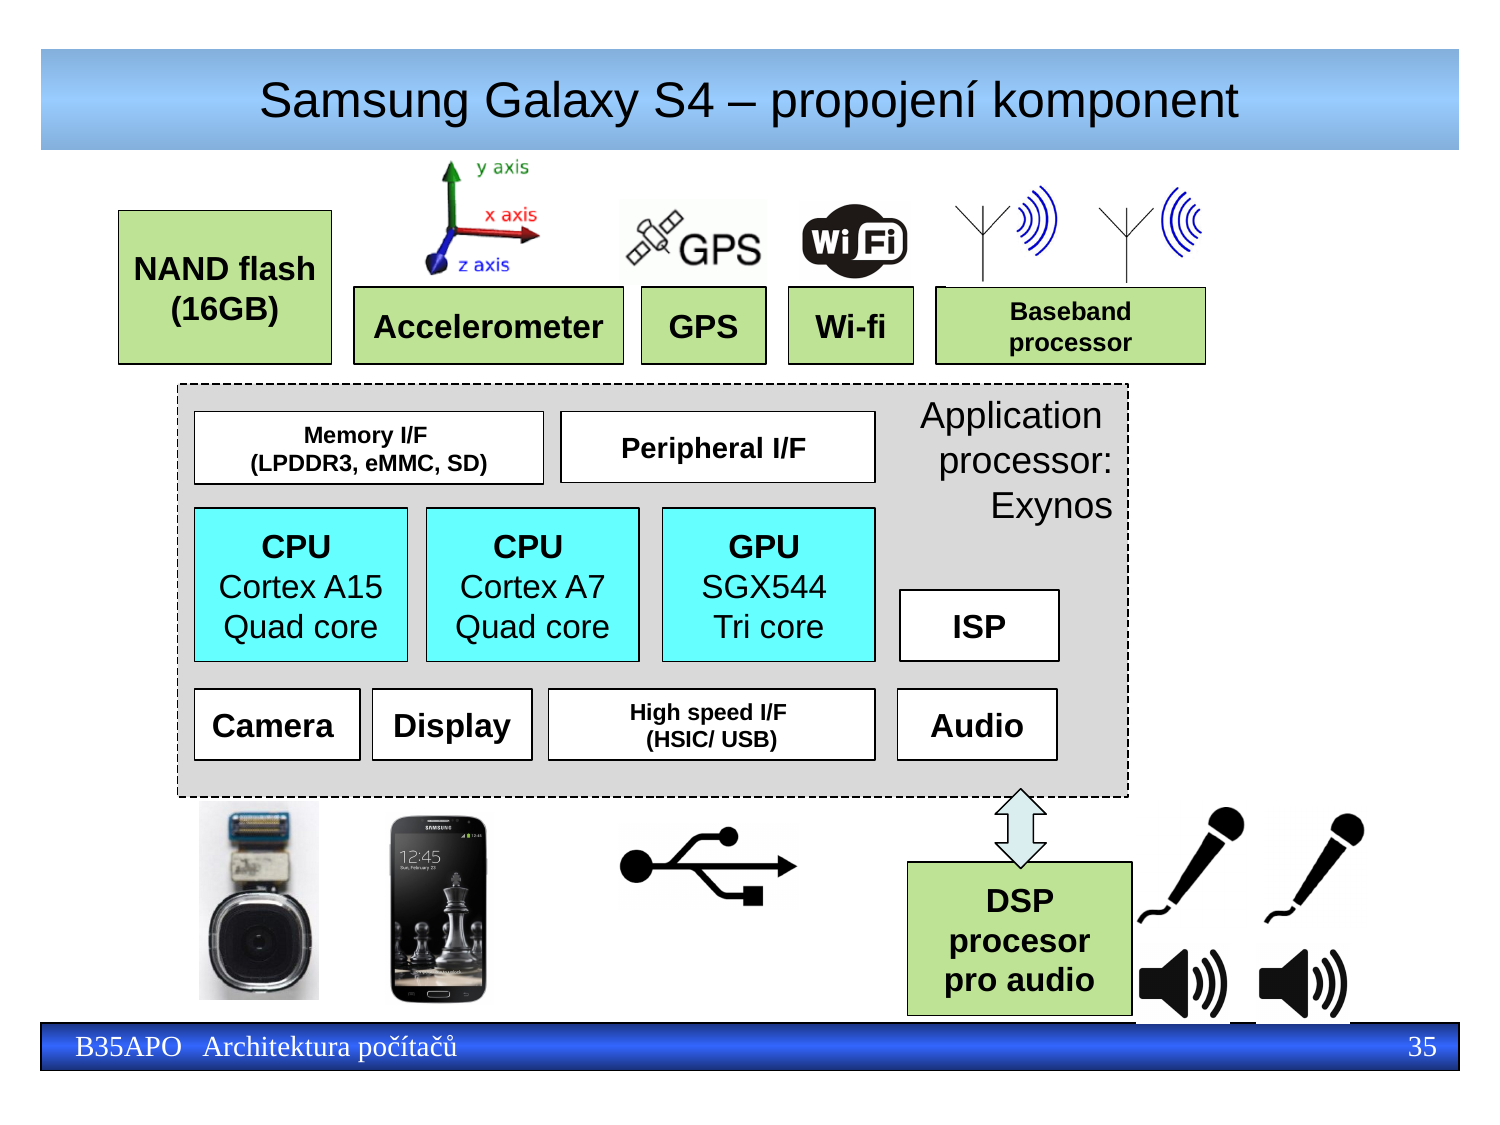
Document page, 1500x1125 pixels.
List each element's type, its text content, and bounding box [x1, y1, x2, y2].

picture [1136, 943, 1230, 1024]
picture [617, 199, 767, 285]
text_box CPU Cortex A7 Quad core [426, 508, 640, 662]
picture [946, 184, 1224, 287]
text_box CPU Cortex A15 Quad core [194, 508, 408, 662]
text_box Peripheral I/F [561, 411, 876, 483]
picture [1256, 943, 1350, 1024]
text_box Camera [194, 689, 361, 760]
picture [385, 812, 494, 1005]
picture [410, 158, 561, 281]
picture [618, 823, 799, 910]
text_box NAND flash (16GB) [118, 210, 332, 364]
text_box Memory I/F (LPDDR3, eMMC, SD) [194, 411, 544, 485]
text_box Baseband processor [936, 287, 1206, 364]
text_box Accelerometer [354, 287, 624, 364]
text_box Display [372, 689, 533, 760]
picture [1136, 799, 1247, 928]
text_box GPU SGX544 Tri core [662, 508, 876, 662]
text_box [995, 788, 1047, 869]
text_box ISP [899, 590, 1060, 662]
text_box High speed I/F (HSIC/ USB) [548, 689, 876, 760]
text_box GPS [641, 287, 767, 364]
text_box Audio [897, 689, 1058, 760]
picture [199, 801, 319, 1000]
picture [1263, 806, 1367, 928]
picture [799, 201, 911, 281]
text_box Wi-fi [788, 287, 914, 364]
text_box DSP procesor pro audio [907, 862, 1132, 1016]
title Samsung Galaxy S4 – propojení komponent [41, 49, 1459, 150]
text_box Application processor: Exynos [177, 383, 1128, 798]
